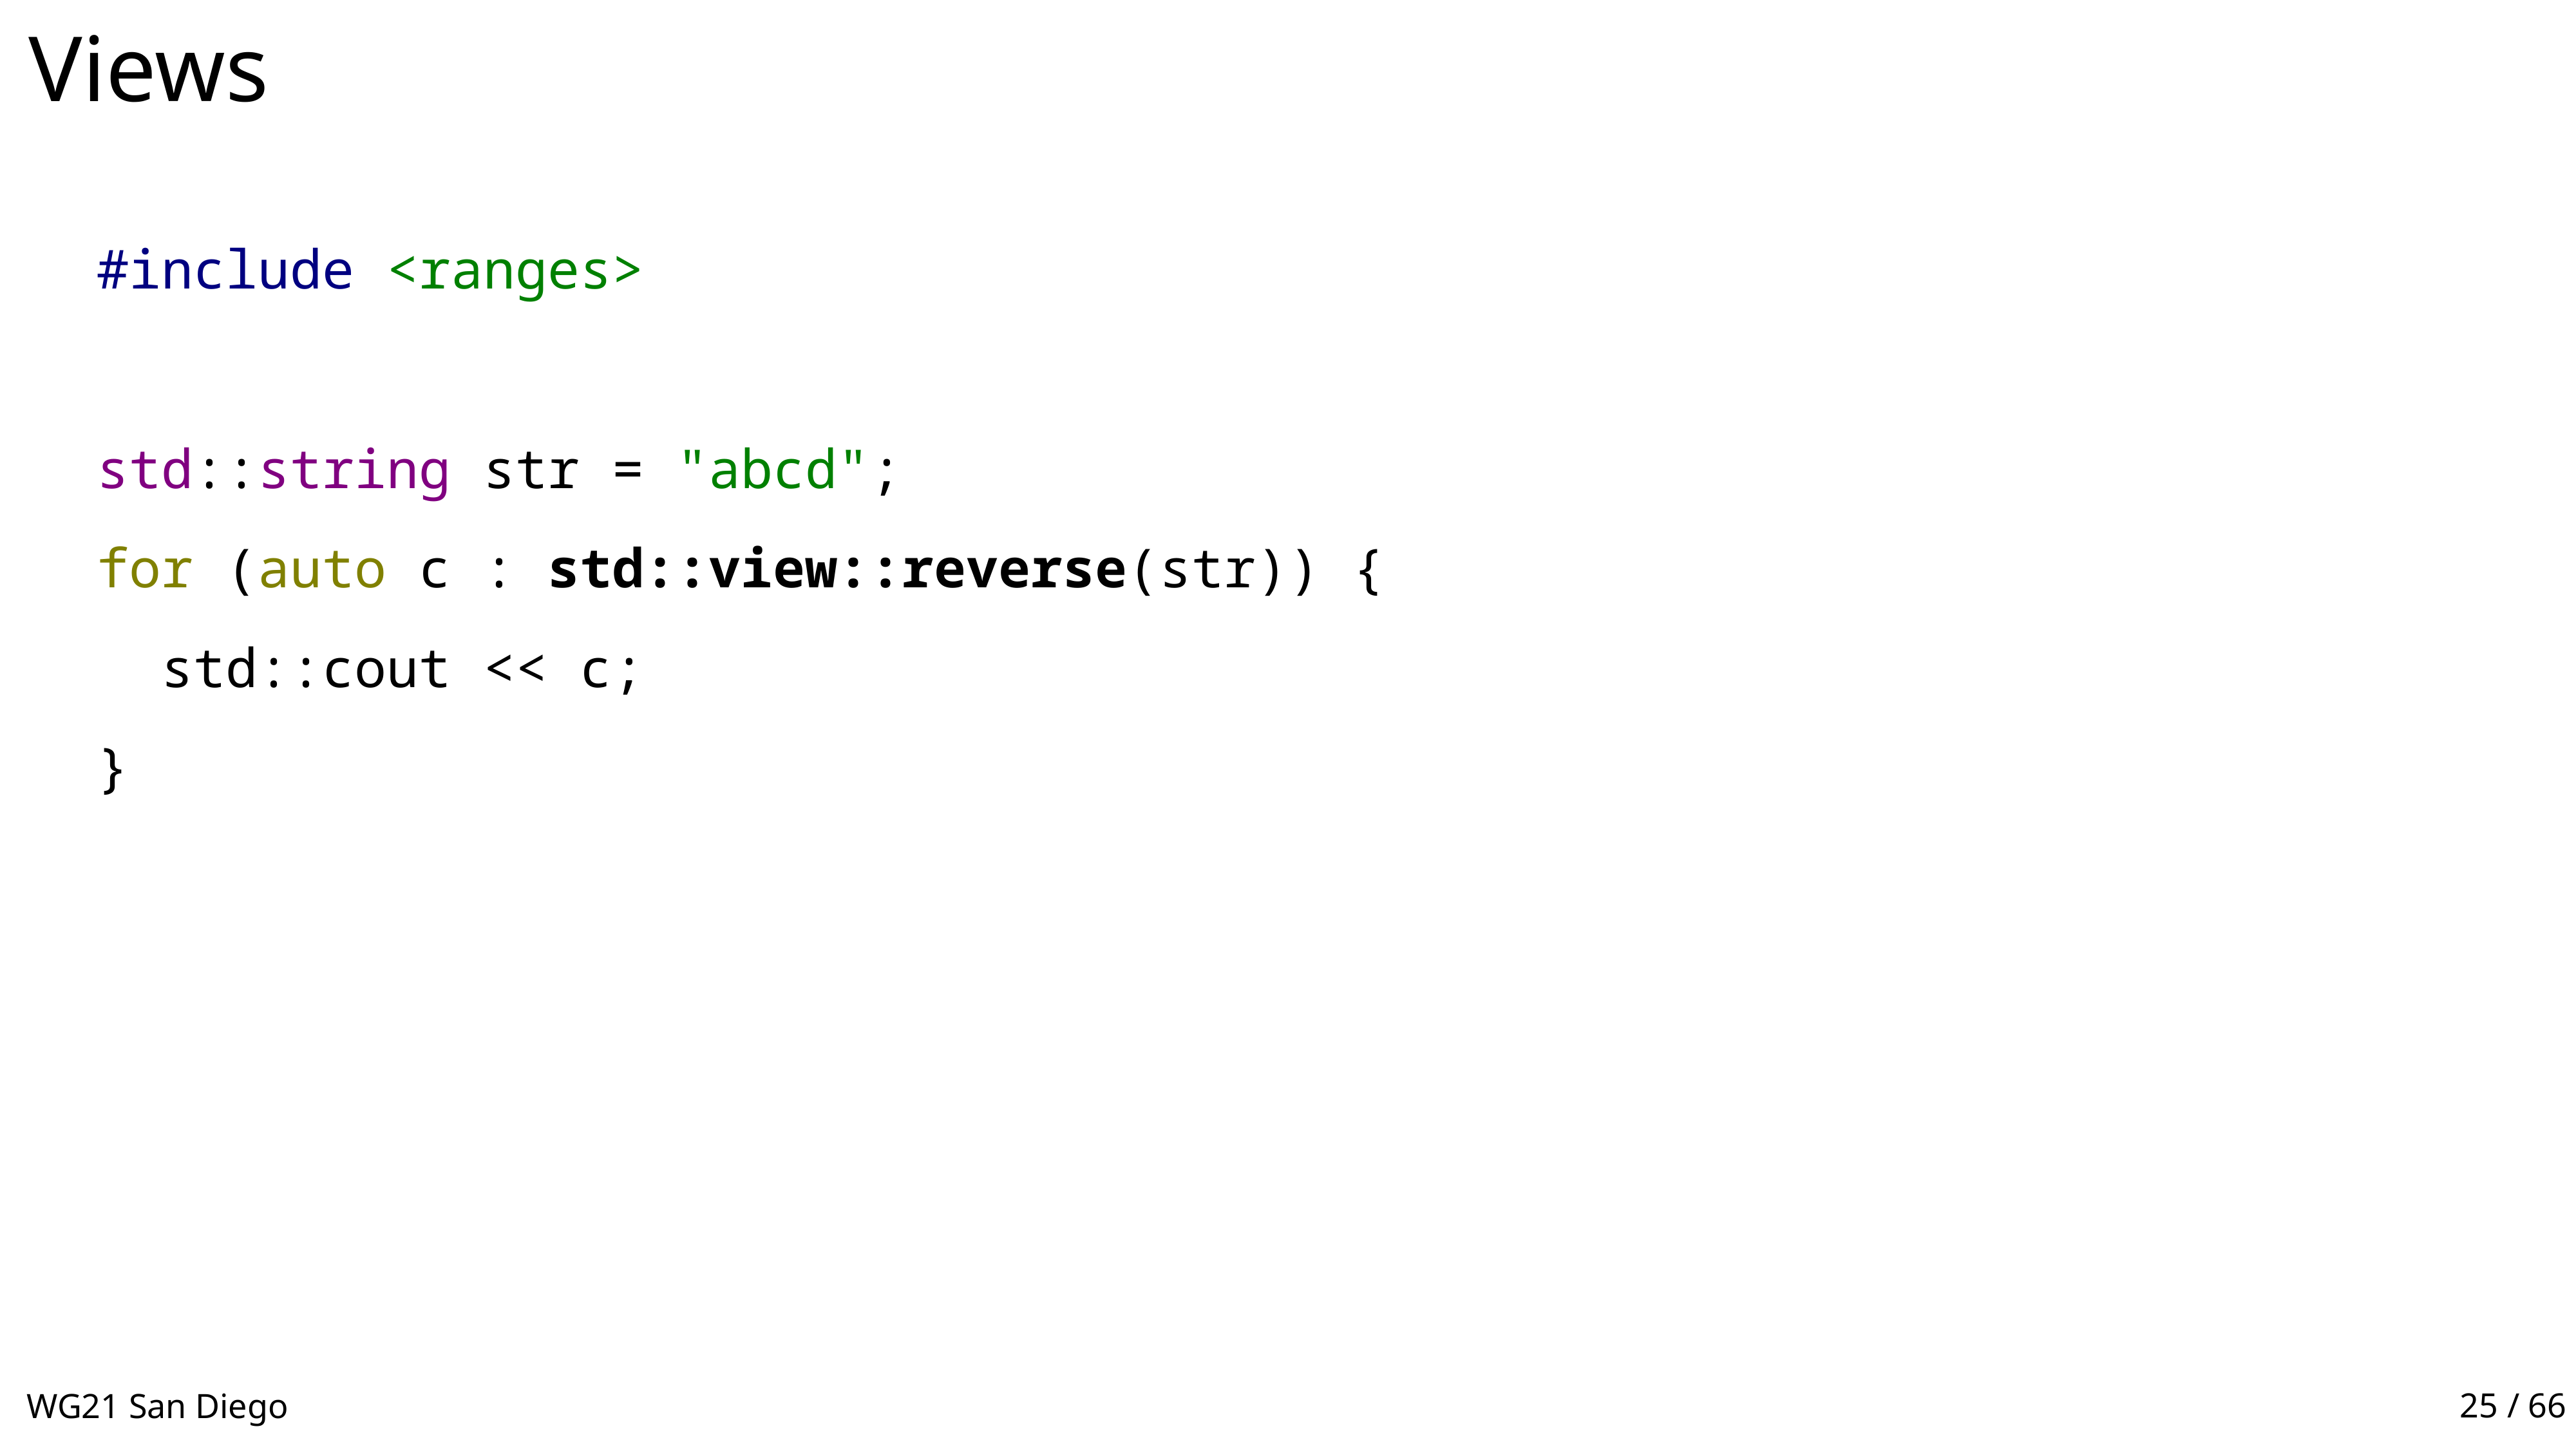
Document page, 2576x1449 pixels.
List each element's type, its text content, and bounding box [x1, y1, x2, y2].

list WG21 San Diego [17, 1376, 1114, 1431]
list #include <ranges> std::string str = "abcd"; for (auto c : std::view::reverse(str)) { std::cout << c; } [87, 214, 2551, 1382]
list <number> / 66 [1479, 1376, 2576, 1431]
title Views [19, 19, 2551, 155]
